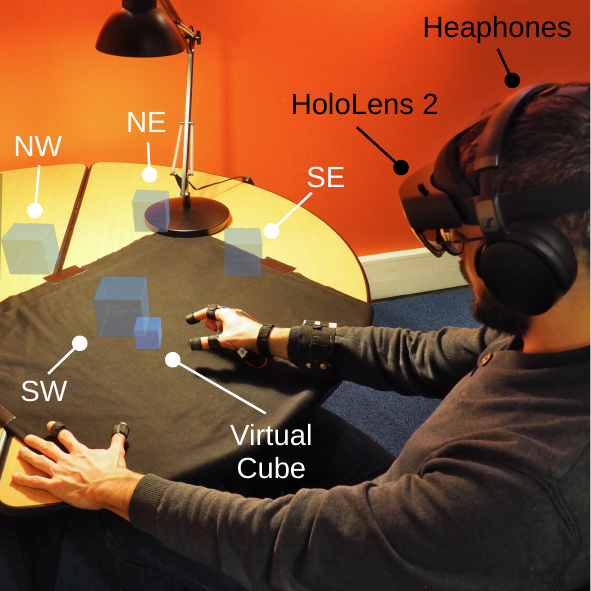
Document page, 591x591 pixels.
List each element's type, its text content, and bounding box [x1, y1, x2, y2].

picture [0, 0, 591, 591]
text_box HoloLens 2 [262, 81, 468, 127]
text_box SE [275, 155, 377, 200]
text_box Virtual Cube [205, 429, 338, 475]
text_box SW [0, 368, 89, 414]
text_box NW [0, 123, 90, 169]
text_box Heaphones [394, 5, 591, 51]
text_box NE [104, 99, 188, 145]
